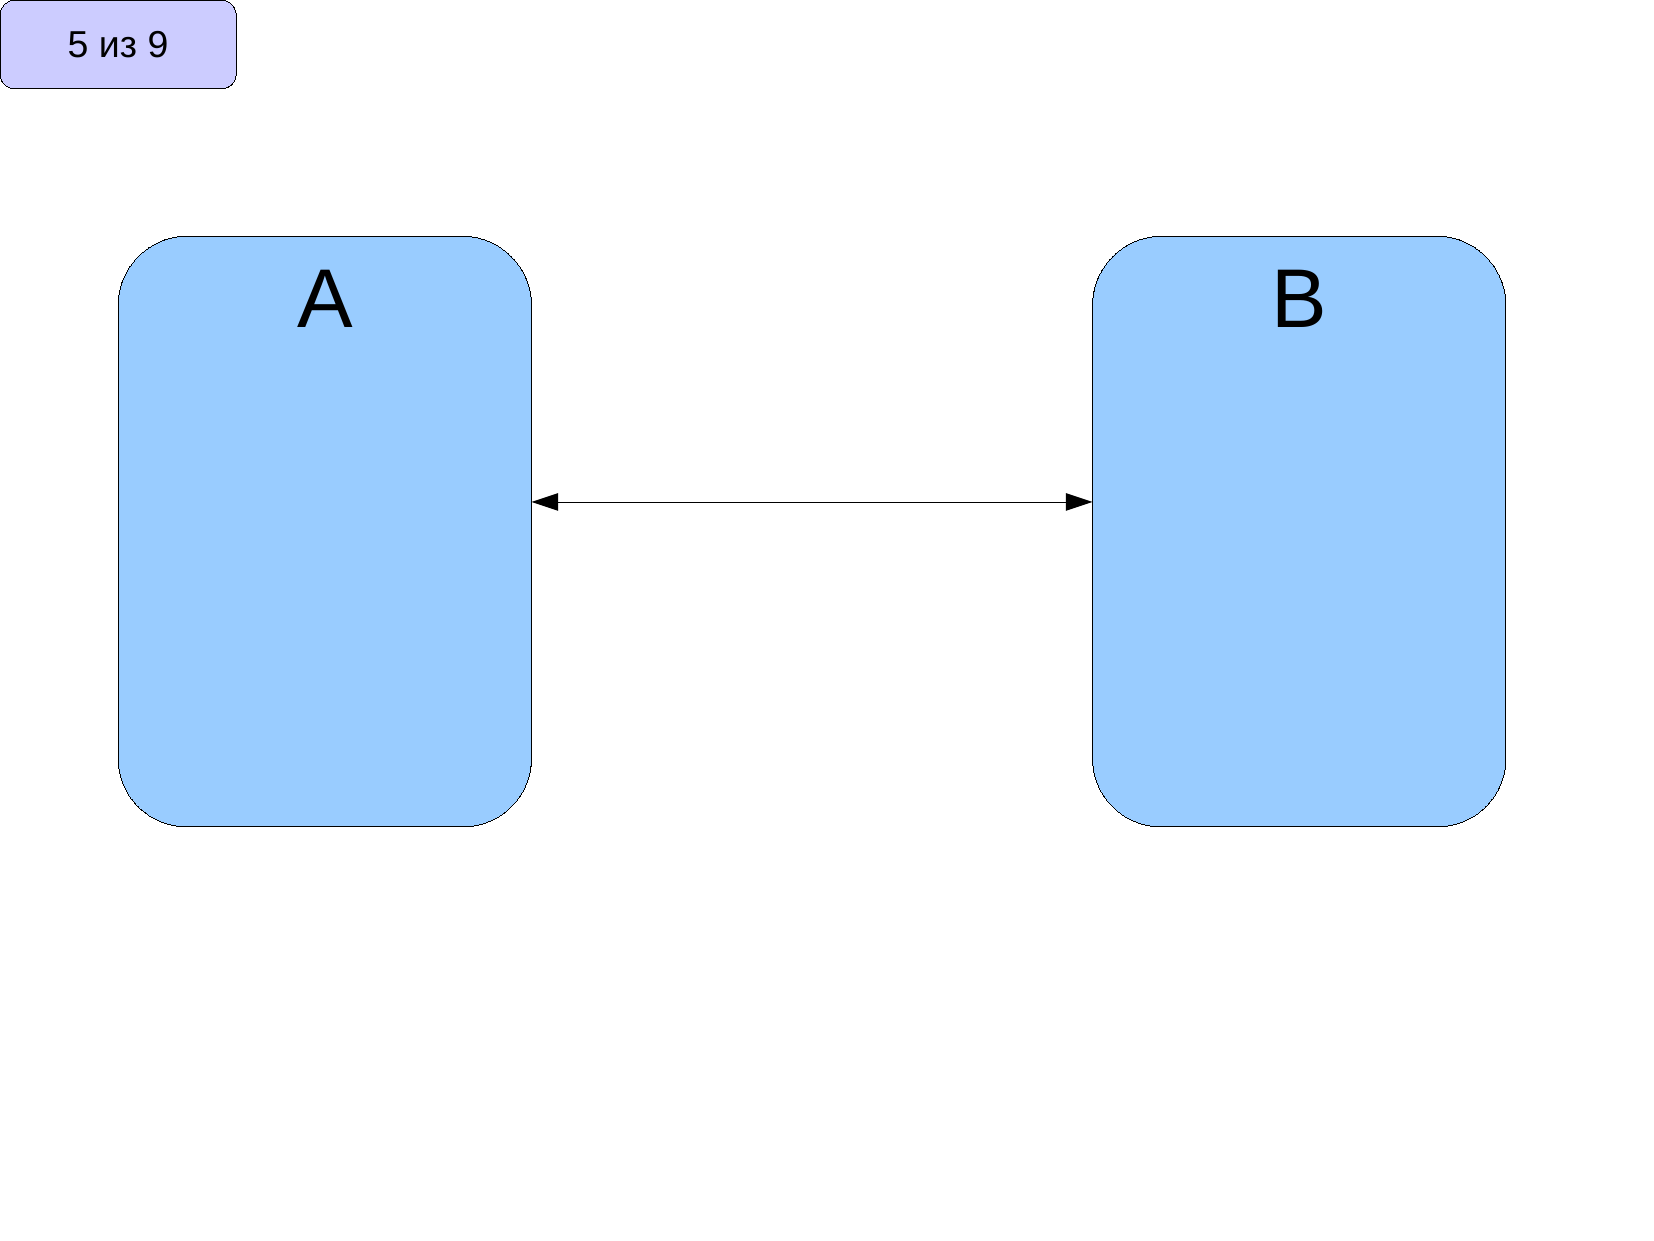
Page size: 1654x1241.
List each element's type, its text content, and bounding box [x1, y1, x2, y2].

text_box А [118, 236, 532, 827]
text_box B [1092, 236, 1506, 827]
text_box 5 из 9 [0, 0, 237, 89]
